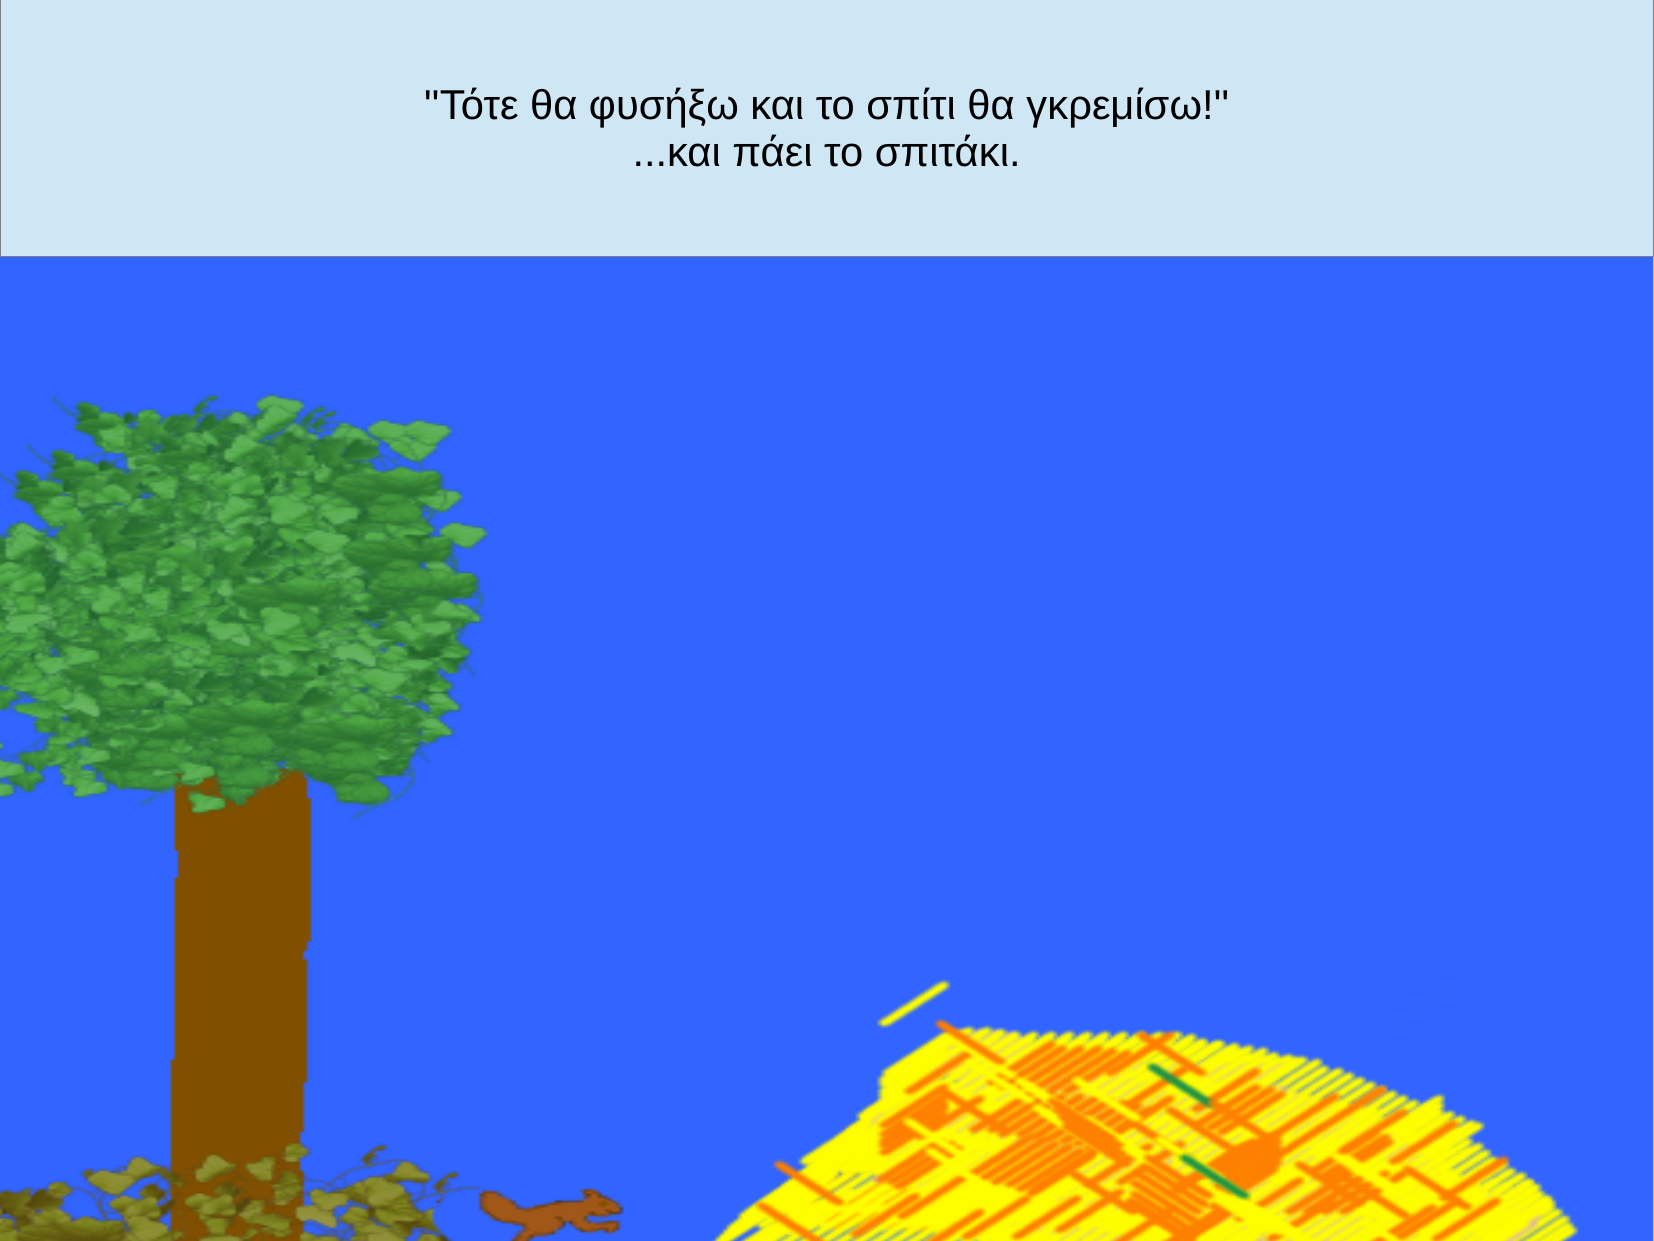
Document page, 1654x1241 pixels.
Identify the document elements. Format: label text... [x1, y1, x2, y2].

picture [0, 257, 1654, 1241]
text_box ''Τότε θα φυσήξω και το σπίτι θα γκρεμίσω!'' ...και πάει το σπιτάκι. [0, 0, 1654, 257]
